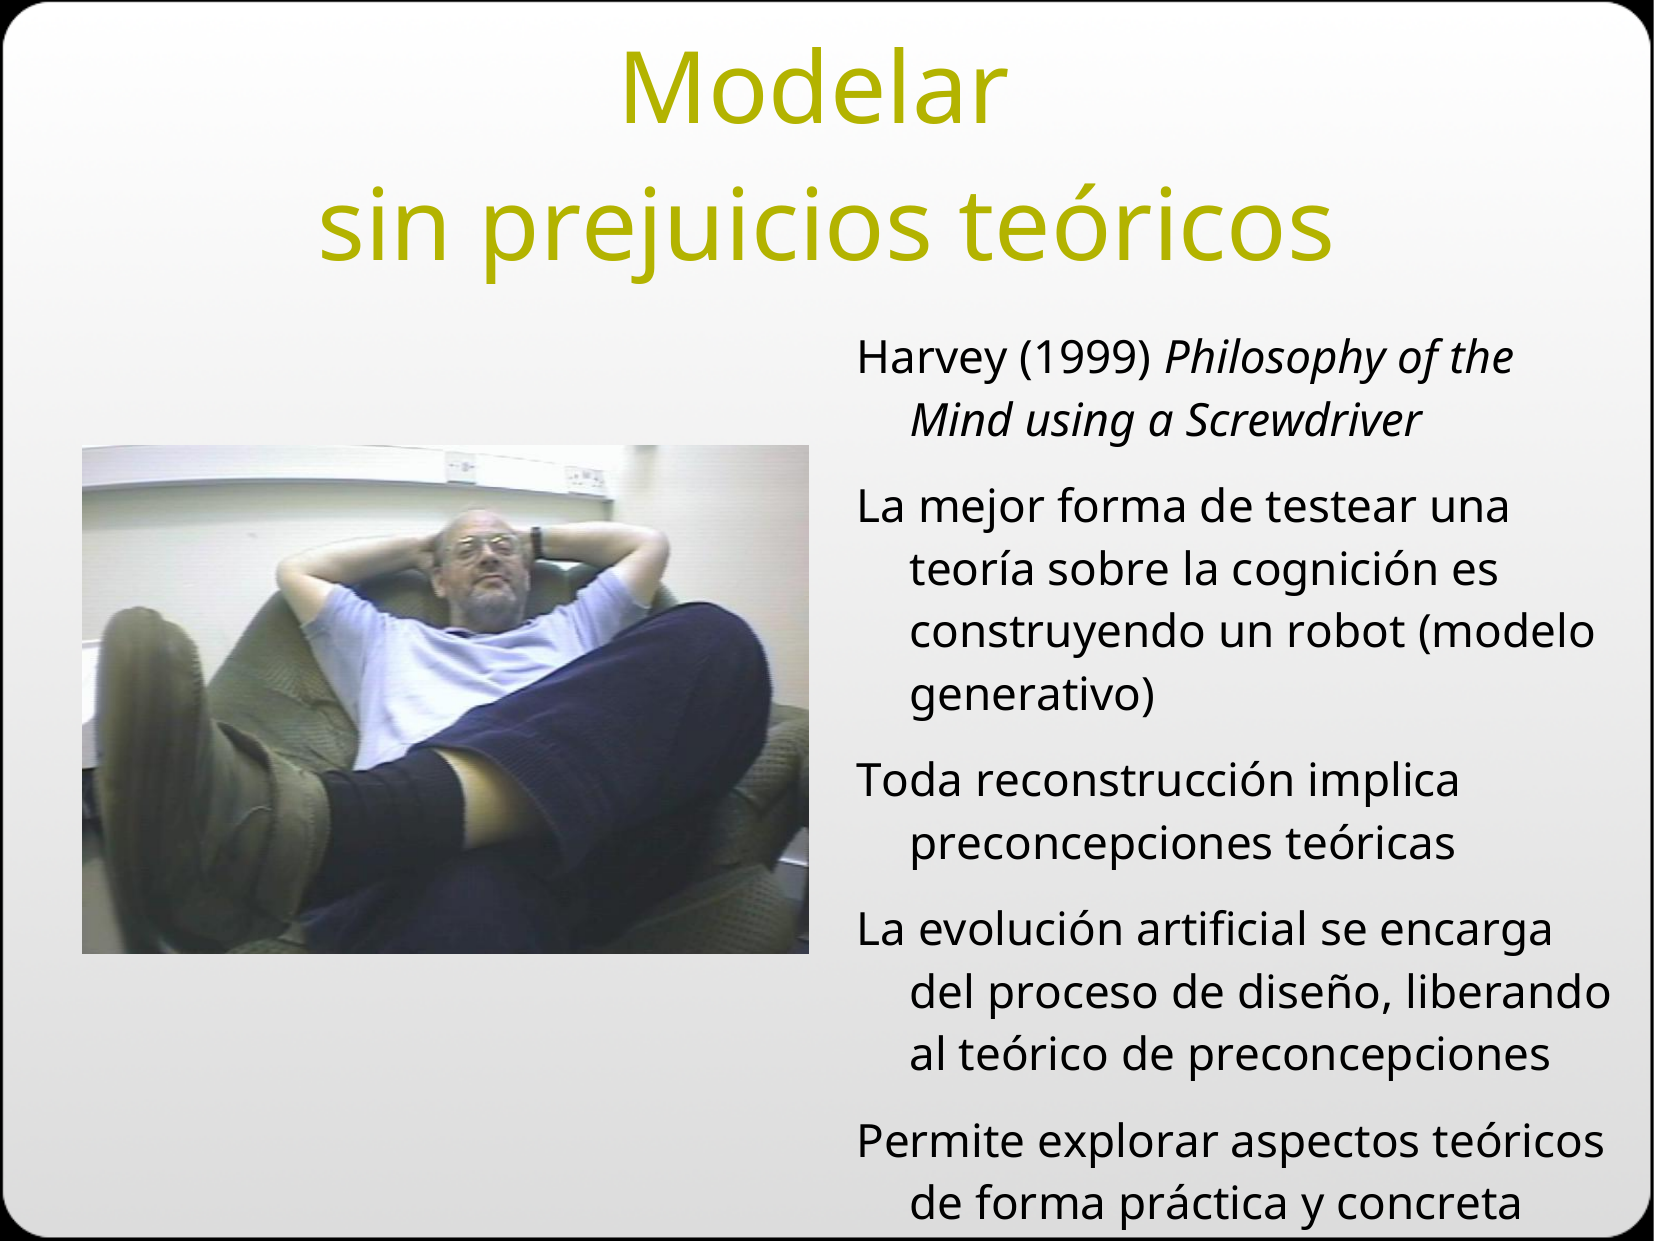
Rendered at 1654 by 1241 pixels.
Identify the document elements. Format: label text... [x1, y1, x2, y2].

list Harvey (1999) Philosophy of the Mind using a Screwdriver La mejor forma de testear una teoría sobre la cognición es construyendo un robot (modelo generativo) Toda reconstrucción implica preconcepciones teóricas La evolución artificial se encarga del proceso de diseño, liberando al teórico de preconcepciones Permite explorar aspectos teóricos de forma práctica y concreta [838, 324, 1625, 1141]
title Modelar sin prejuicios teóricos [82, 36, 1571, 270]
picture [0, 0, 1654, 1241]
